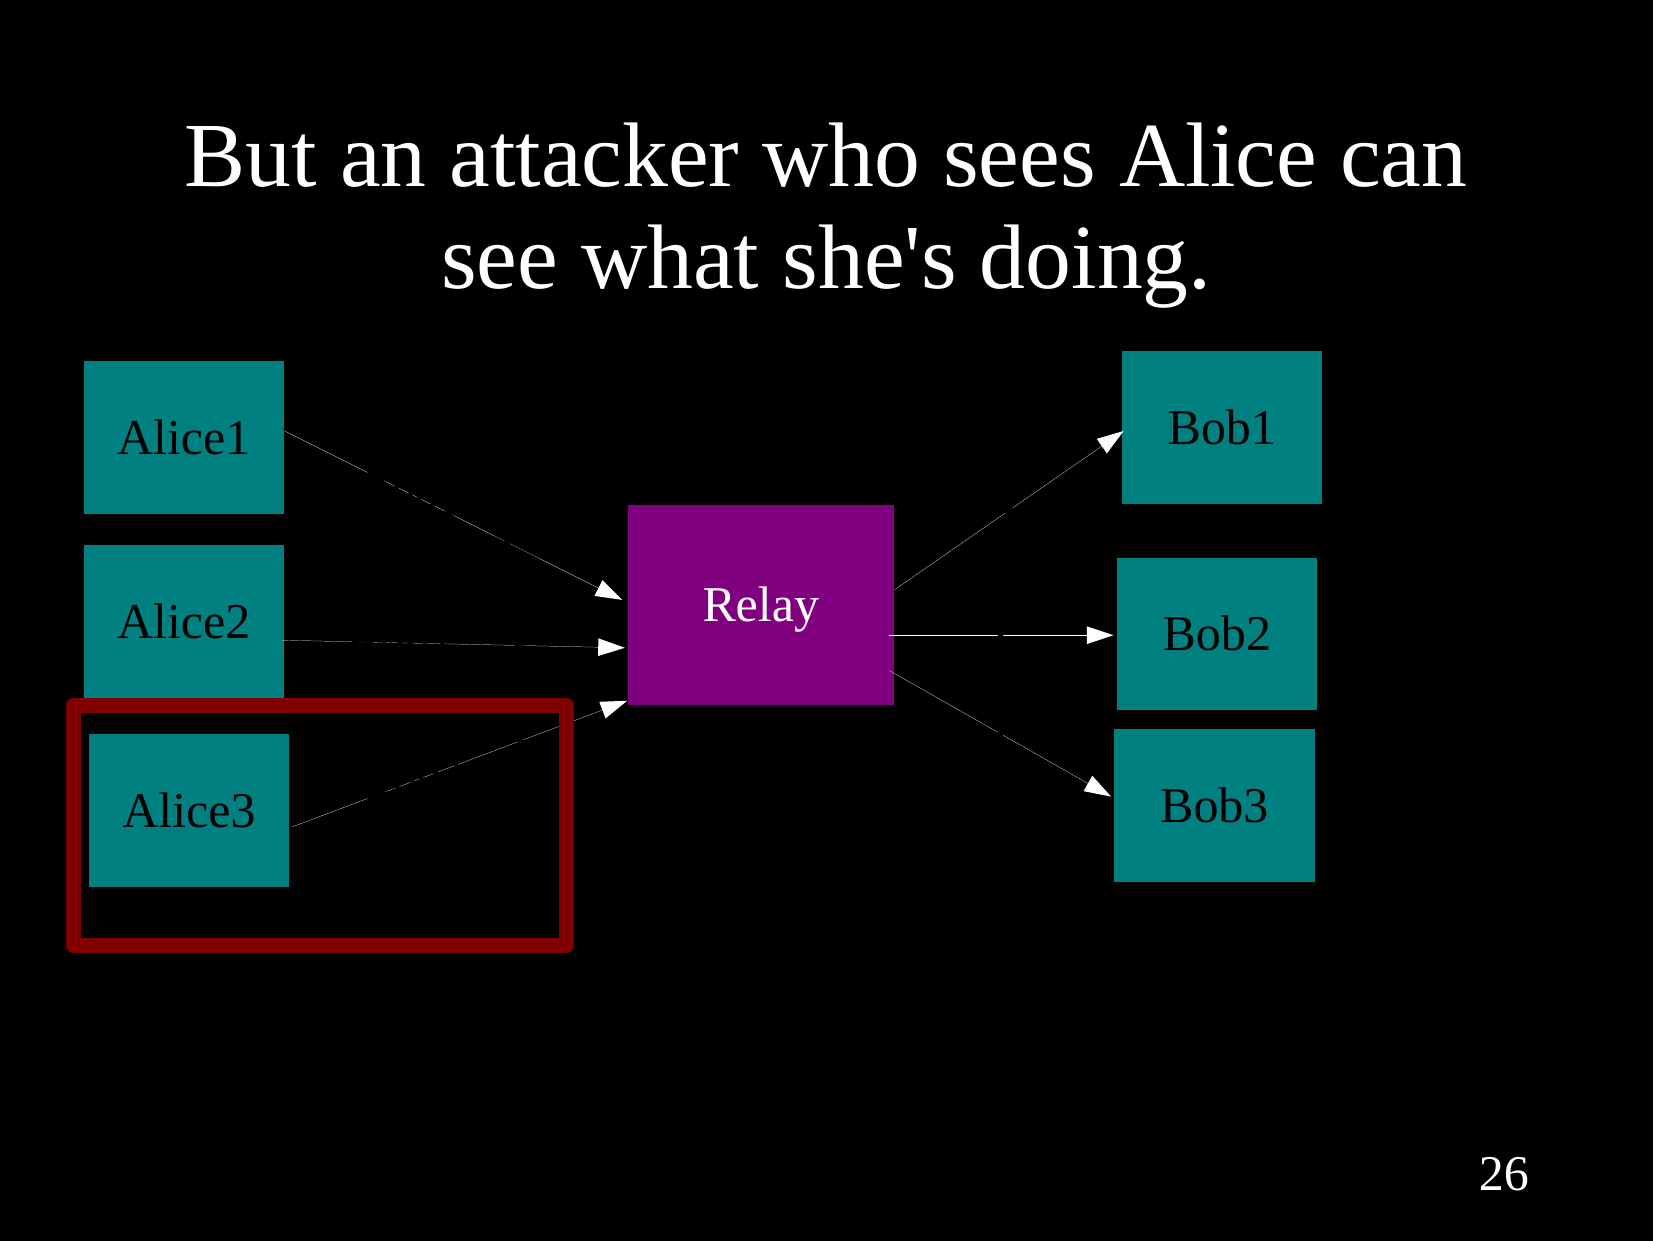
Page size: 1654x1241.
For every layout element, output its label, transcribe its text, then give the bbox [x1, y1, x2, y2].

text_box Bob2 [1116, 557, 1318, 711]
text_box Alice3 [88, 733, 290, 888]
text_box Alice1 [83, 360, 285, 515]
text_box Bob1 [1121, 350, 1323, 505]
text_box Relay [627, 504, 895, 706]
text_box Alice2 [83, 544, 285, 698]
title But an attacker who sees Alice can see what she's doing. [121, 79, 1534, 334]
text_box Bob3 [1113, 728, 1316, 883]
